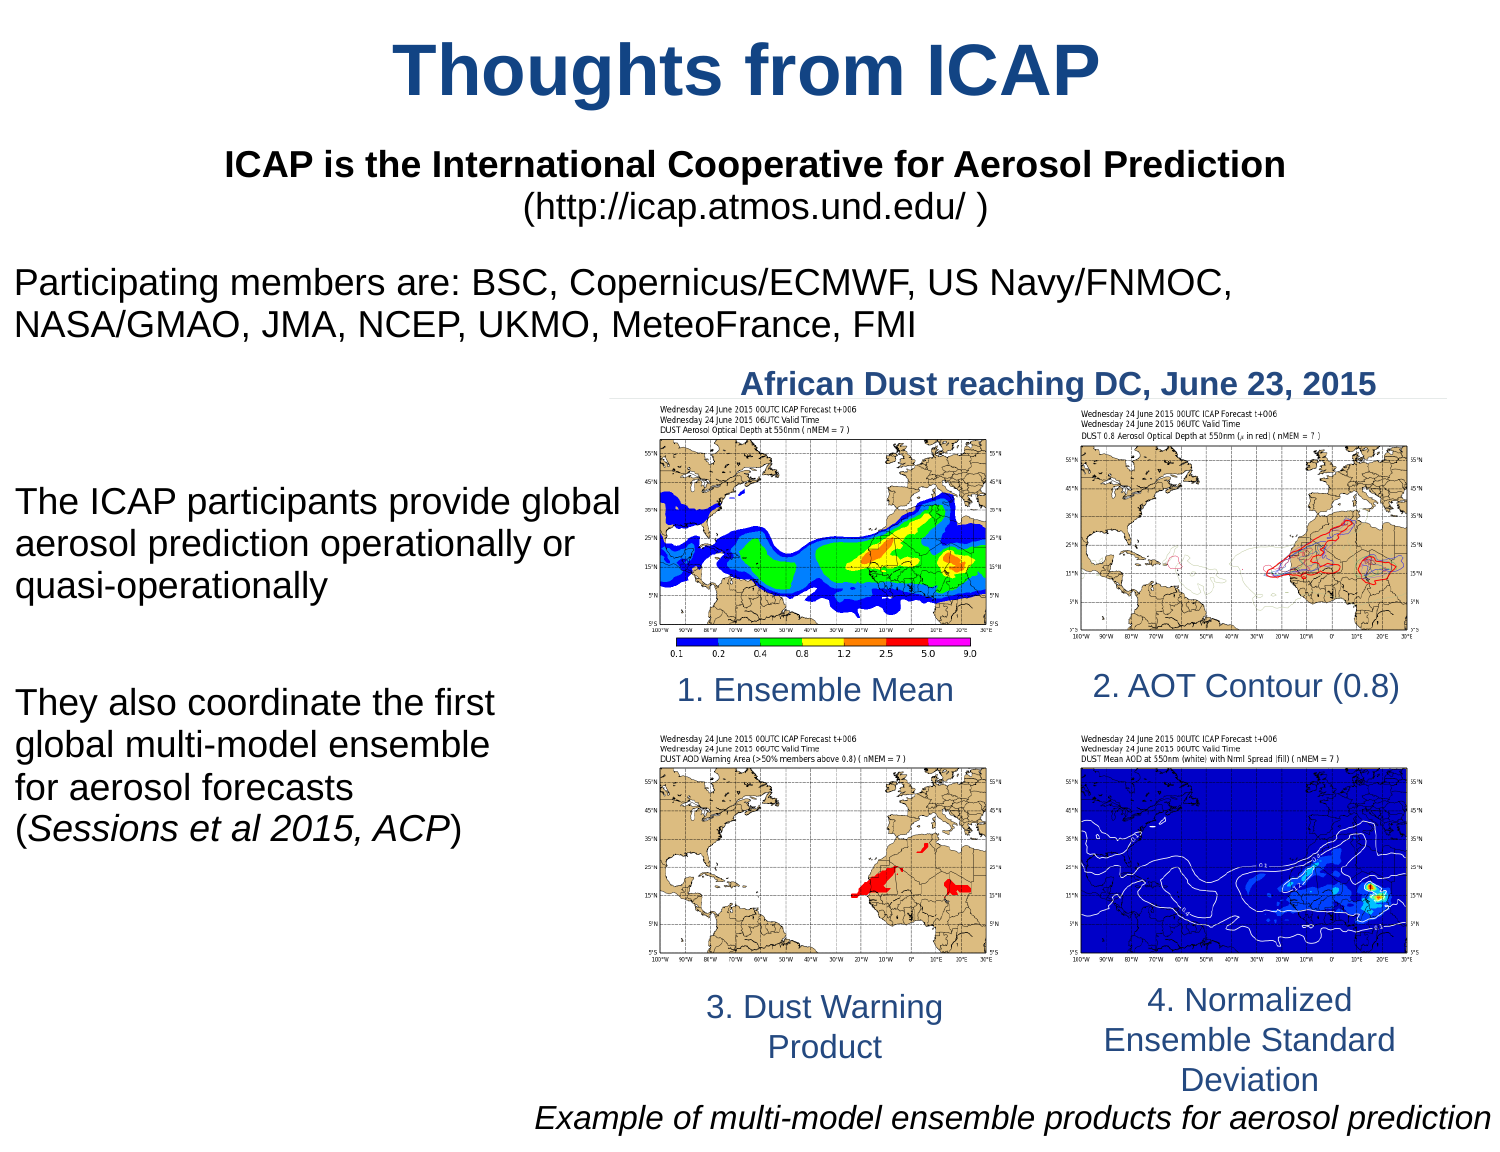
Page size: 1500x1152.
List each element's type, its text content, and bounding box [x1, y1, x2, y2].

text_box They also coordinate the first global multi-model ensemble for aerosol forecasts (Sessions et al 2015, ACP) [0, 615, 609, 858]
text_box Participating members are: BSC, Copernicus/ECMWF, US Navy/FNMOC, NASA/GMAO, JMA, NCEP, UKMO, MeteoFrance, FMI [0, 253, 1447, 473]
text_box Thoughts from ICAP [377, 21, 1117, 119]
text_box African Dust reaching DC, June 23, 2015 [725, 354, 1393, 410]
text_box Example of multi-model ensemble products for aerosol prediction [519, 1092, 1500, 1152]
text_box 4. Normalized Ensemble Standard Deviation [1065, 970, 1435, 1092]
text_box The ICAP participants provide global aerosol prediction operationally or quasi-operationally [0, 473, 648, 615]
text_box 3. Dust Warning Product [640, 977, 1010, 1073]
picture [609, 398, 1447, 975]
text_box 2. AOT Contour (0.8) [1046, 657, 1447, 712]
text_box ICAP is the International Cooperative for Aerosol Prediction (http://icap.atmos.und.edu/ ) [194, 135, 1317, 235]
text_box 1. Ensemble Mean [659, 661, 972, 716]
